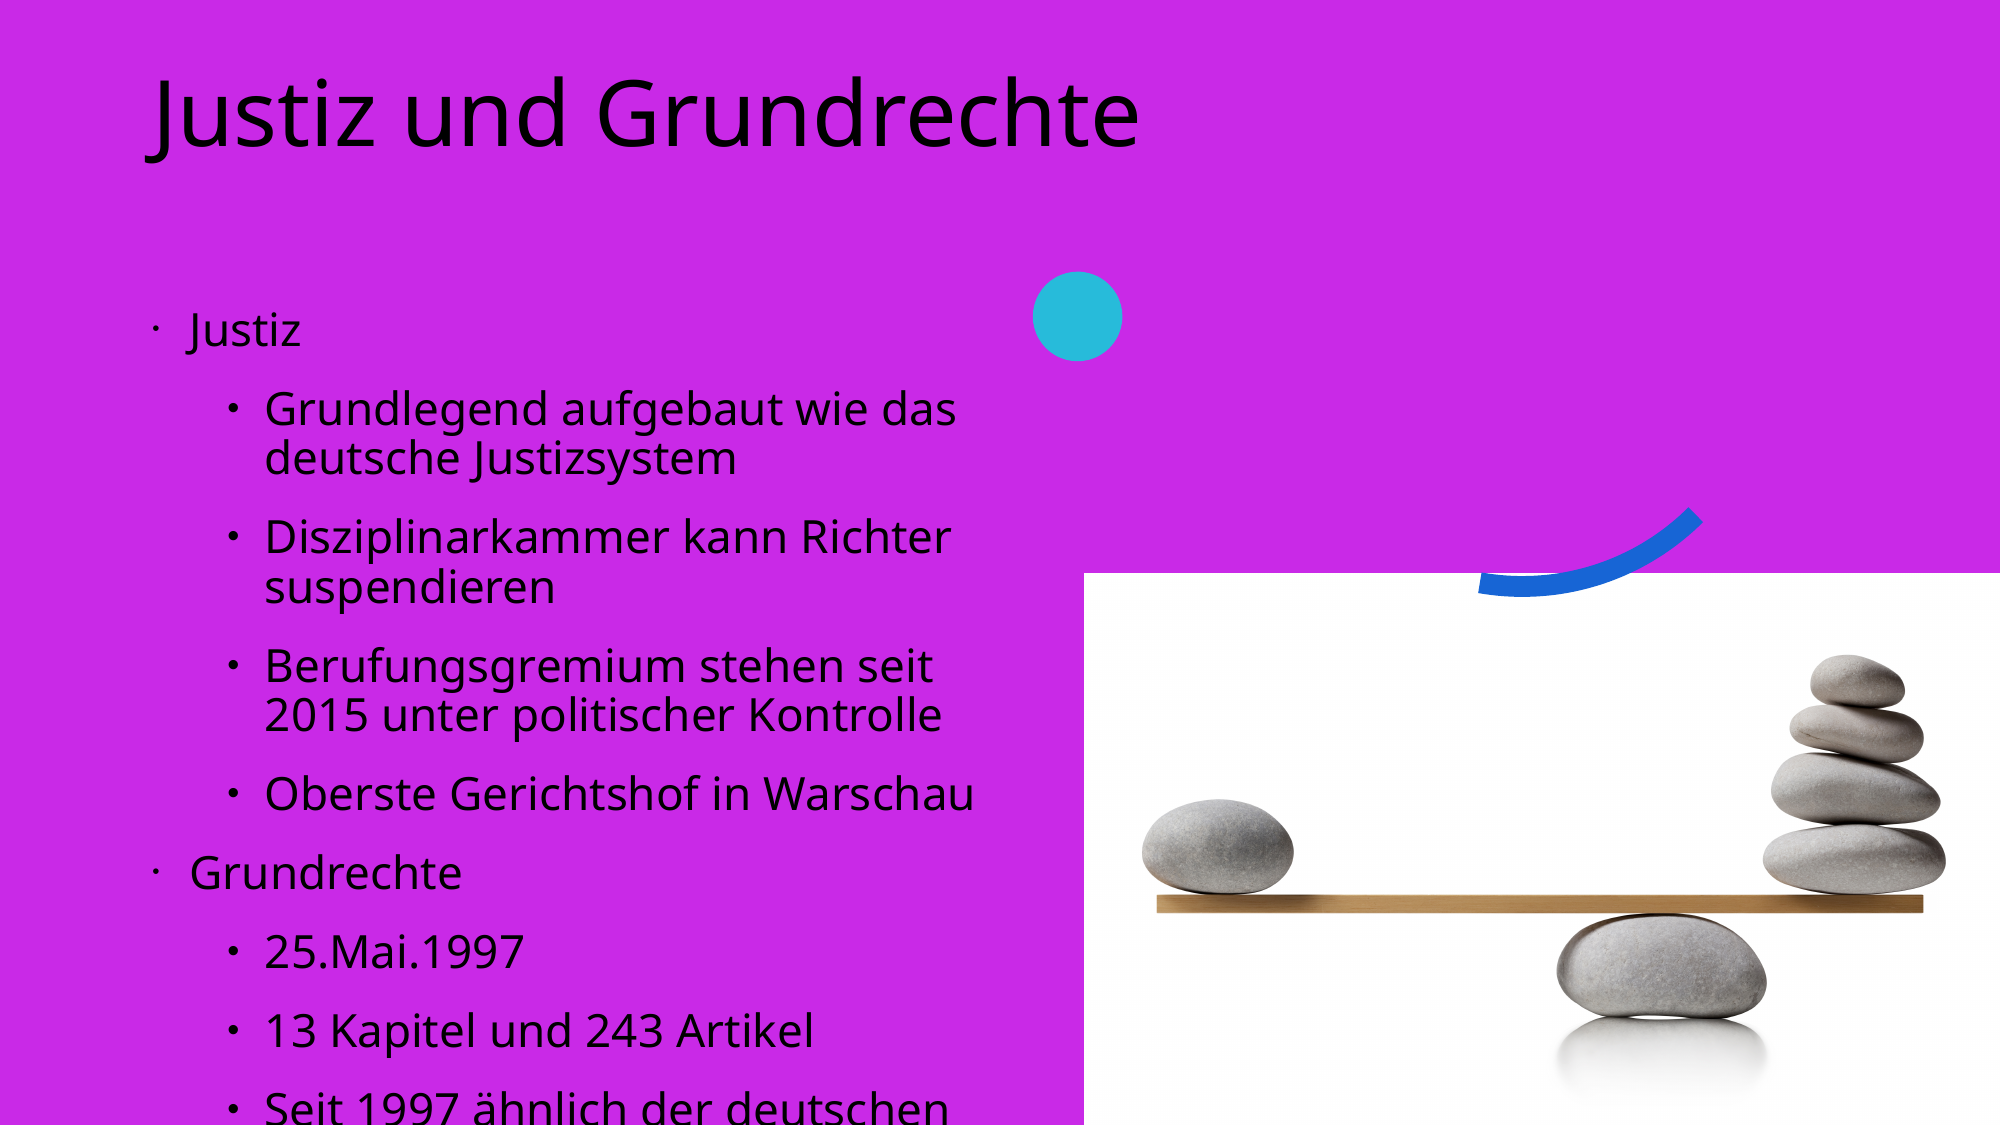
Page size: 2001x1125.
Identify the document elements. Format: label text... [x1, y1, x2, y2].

text_box [732, 1104, 745, 1123]
text_box [0, 0, 2000, 1125]
text_box [296, 1104, 308, 1111]
text_box [903, 1104, 915, 1111]
text_box [534, 1104, 547, 1125]
text_box [506, 1104, 519, 1125]
text_box [930, 1104, 943, 1125]
list Justiz Grundlegend aufgebaut wie das deutsche Justizsystem Disziplinarkammer kann Richter suspendieren Berufungsgremium stehen seit 2015 unter politischer Kontrolle Oberste Gerichtshof in Warschau Grundrechte 25.Mai.1997 13 Kapitel und 243 Artikel Seit 1997 ähnlich der deutschen Verfassung [137, 299, 1023, 1014]
text_box [647, 1104, 660, 1123]
text_box [414, 1096, 428, 1111]
text_box [387, 1096, 401, 1111]
text_box [760, 1104, 772, 1111]
text_box [675, 1104, 687, 1111]
text_box [608, 1104, 621, 1125]
text_box [478, 1114, 490, 1123]
title Justiz und Grundrechte [137, 59, 1863, 278]
picture [1084, 573, 2000, 1125]
text_box [876, 1104, 889, 1125]
